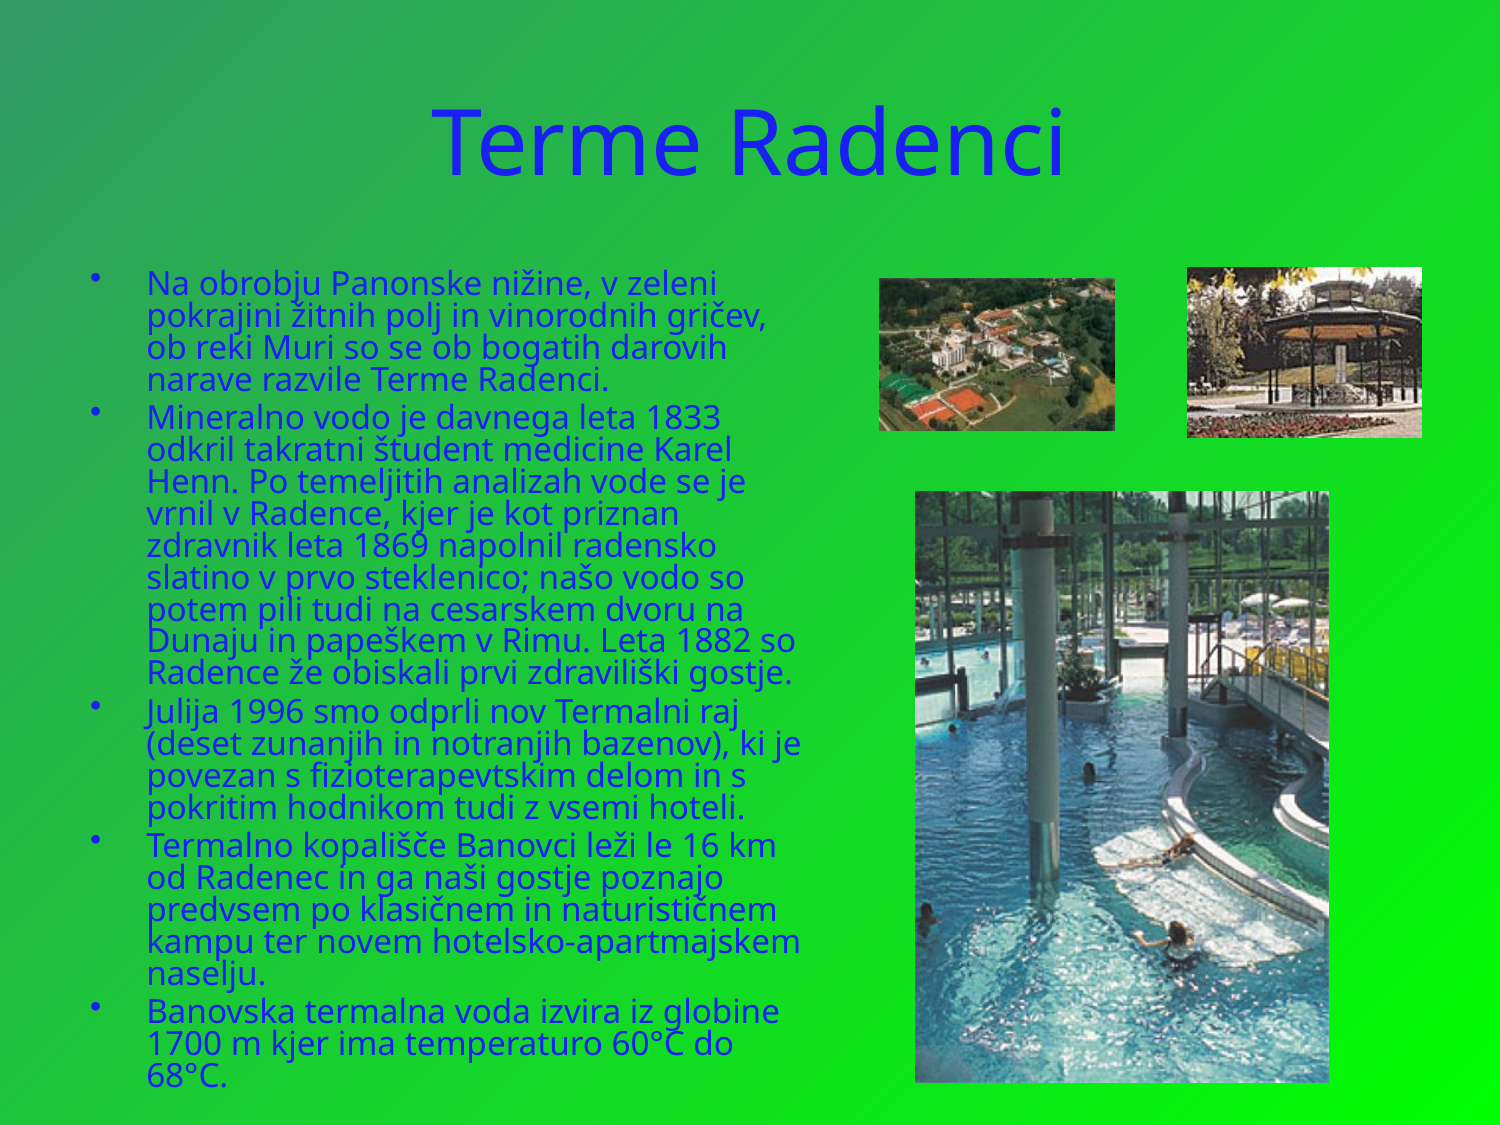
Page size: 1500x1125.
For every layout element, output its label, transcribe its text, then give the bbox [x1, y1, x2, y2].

picture [1187, 267, 1422, 438]
title Terme Radenci [75, 45, 1425, 233]
picture [915, 491, 1329, 1083]
list Na obrobju Panonske nižine, v zeleni pokrajini žitnih polj in vinorodnih gričev, ob reki Muri so se ob bogatih darovih narave razvile Terme Radenci. Mineralno vodo je davnega leta 1833 odkril takratni študent medicine Karel Henn. Po temeljitih analizah vode se je vrnil v Radence, kjer je kot priznan zdravnik leta 1869 napolnil radensko slatino v prvo steklenico; našo vodo so potem pili tudi na cesarskem dvoru na Dunaju in papeškem v Rimu. Leta 1882 so Radence že obiskali prvi zdraviliški gostje. Julija 1996 smo odprli nov Termalni raj (deset zunanjih in notranjih bazenov), ki je povezan s fizioterapevtskim delom in s pokritim hodnikom tudi z vsemi hoteli. Termalno kopališče Banovci leži le 16 km od Radenec in ga naši gostje poznajo predvsem po klasičnem in naturističnem kampu ter novem hotelsko-apartmajskem naselju. Banovska termalna voda izvira iz globine 1700 m kjer ima temperaturo 60°C do 68°C. [75, 262, 821, 1071]
picture [879, 278, 1115, 431]
